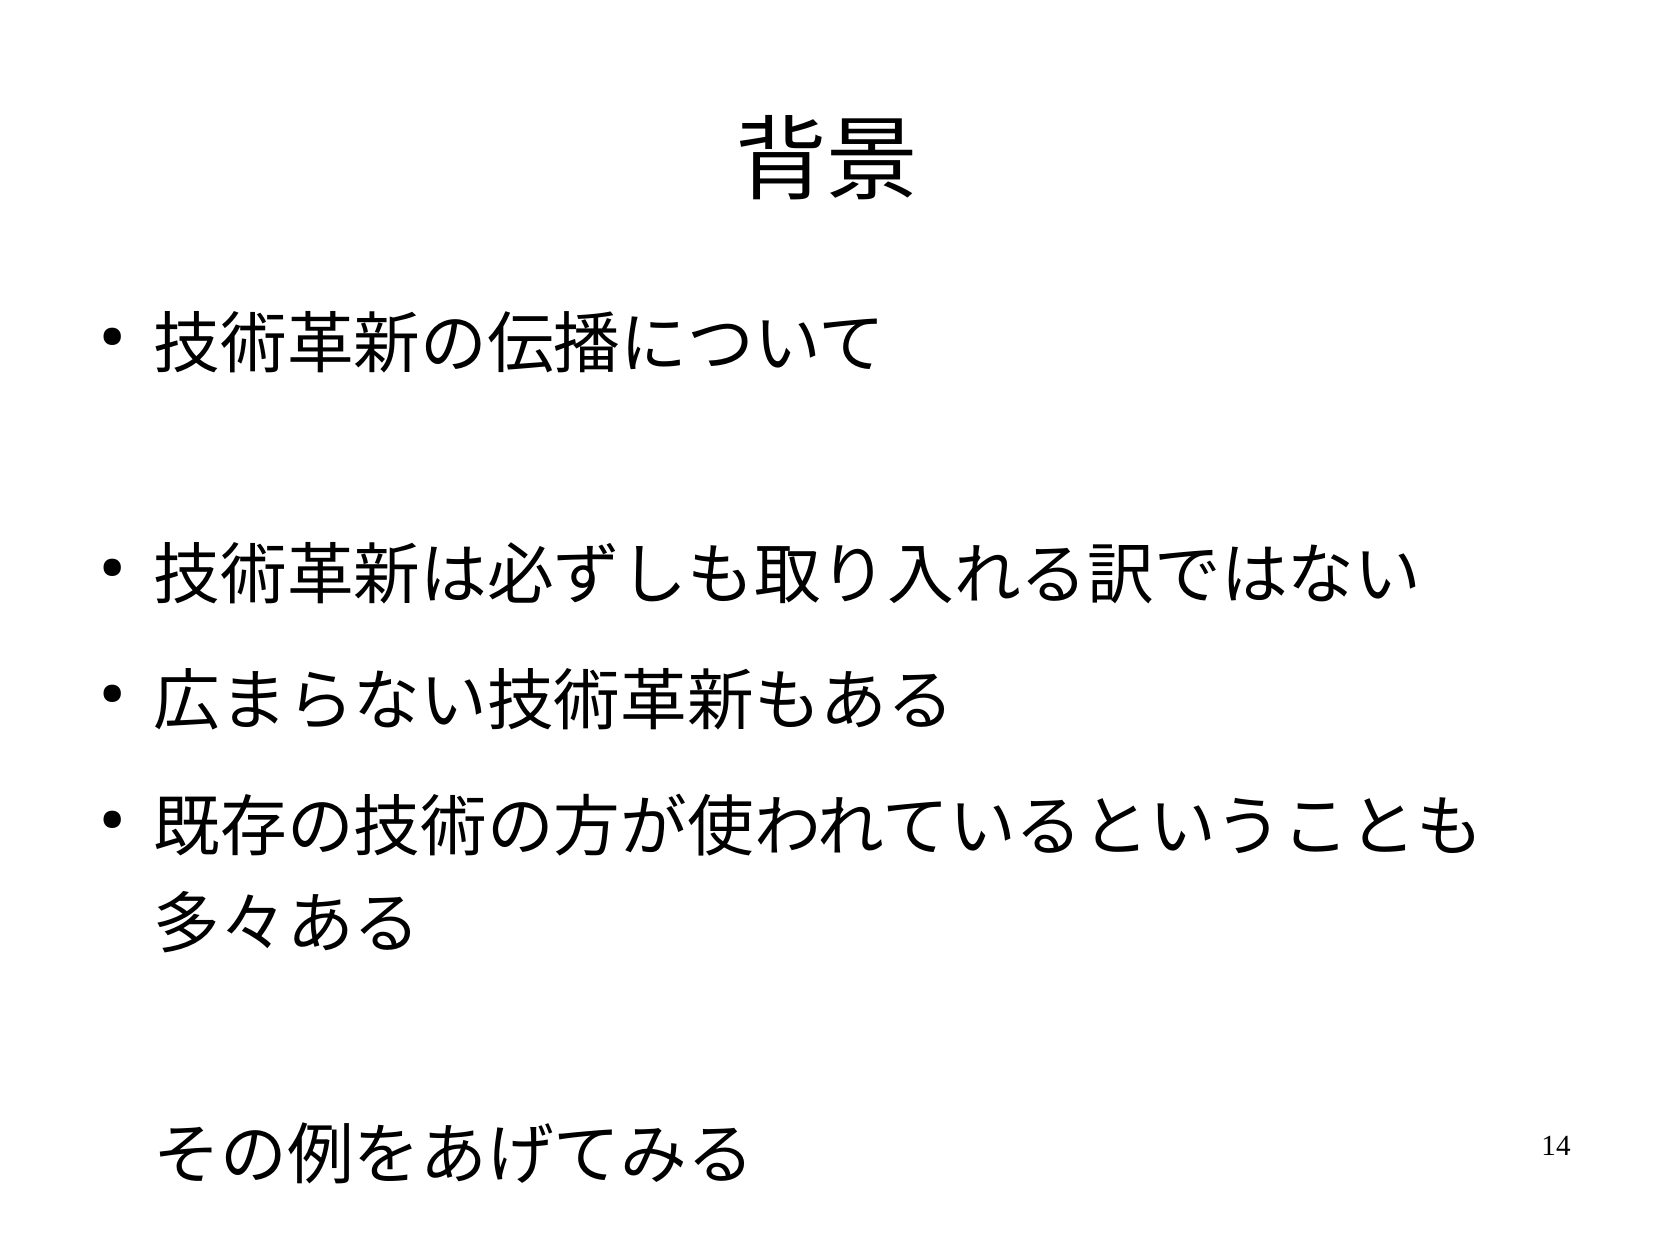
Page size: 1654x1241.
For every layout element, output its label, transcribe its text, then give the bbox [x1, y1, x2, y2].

title 背景 [82, 49, 1571, 257]
list 技術革新の伝播について 技術革新は必ずしも取り入れる訳ではない 広まらない技術革新もある 既存の技術の方が使われているということも多々ある その例をあげてみる [82, 290, 1571, 1109]
